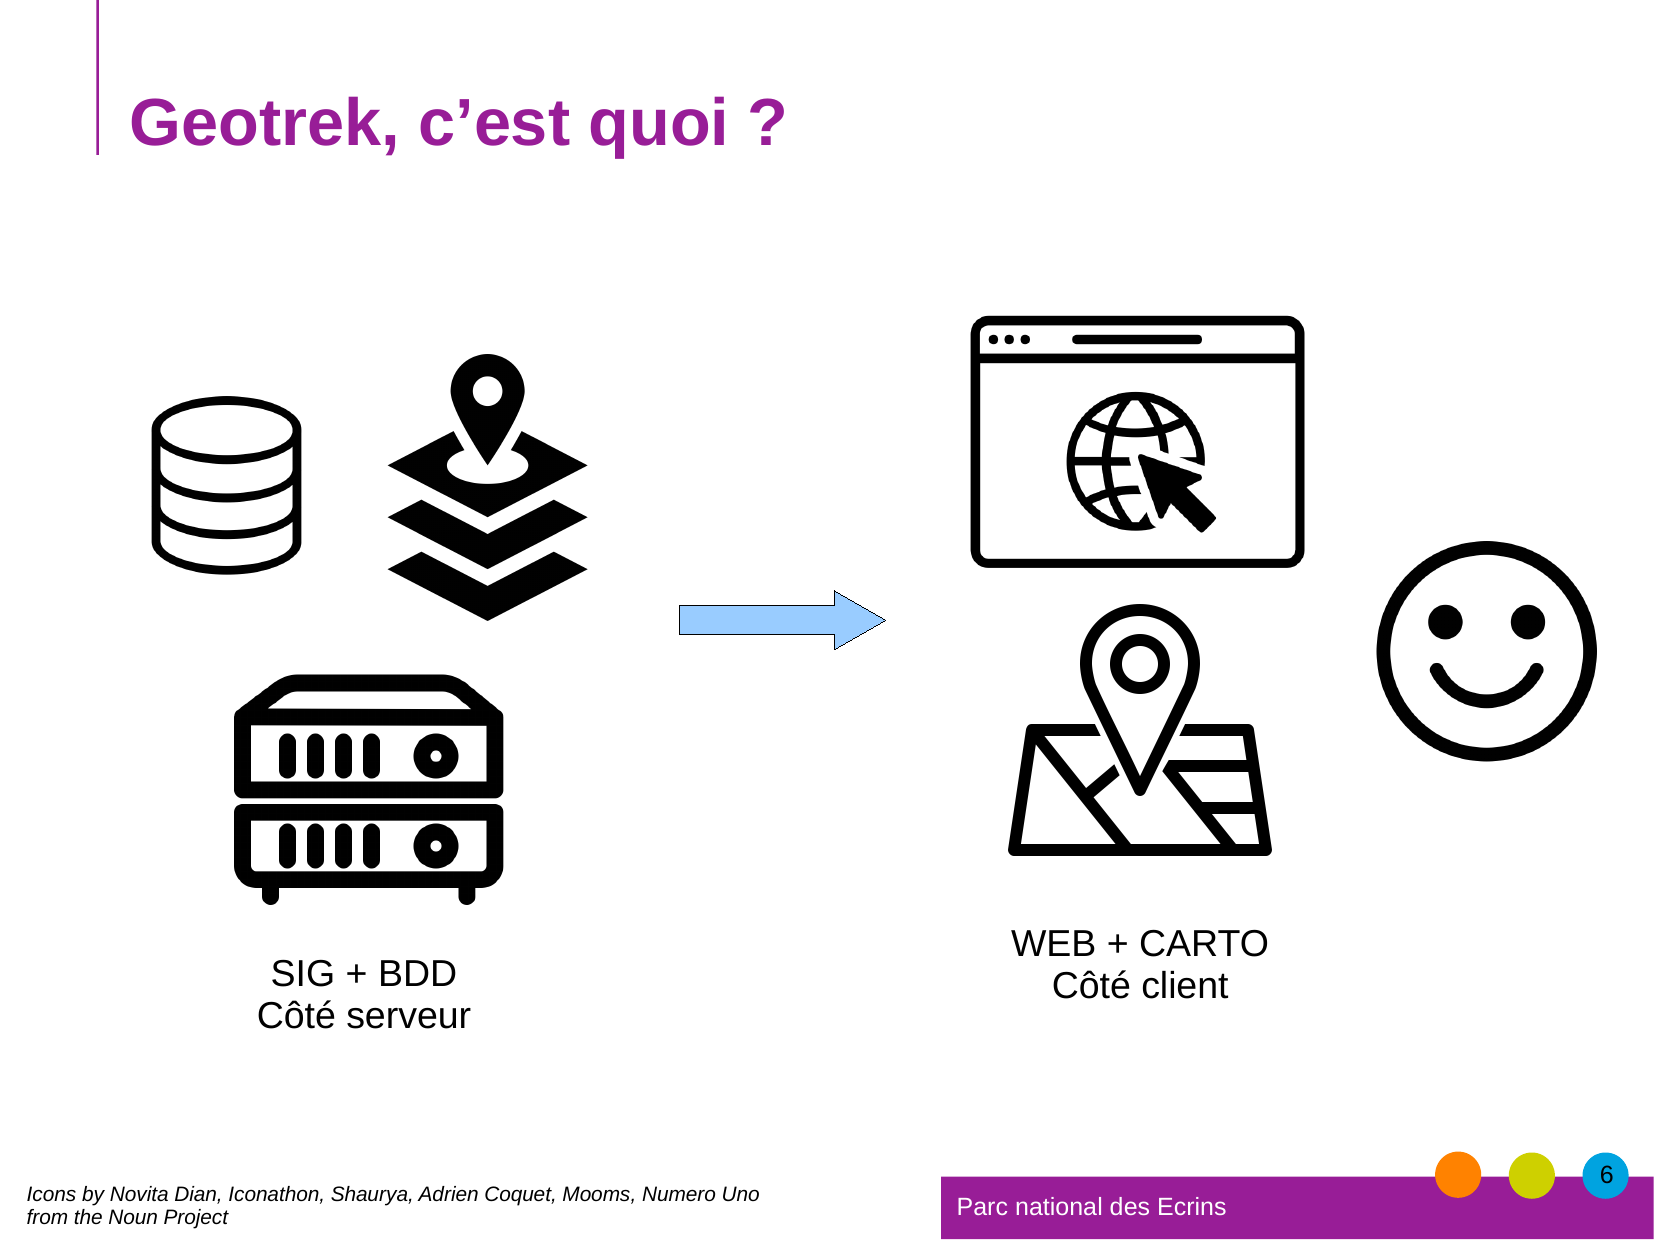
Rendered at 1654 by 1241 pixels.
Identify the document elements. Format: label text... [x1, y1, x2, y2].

picture [941, 277, 1323, 879]
title Geotrek, c’est quoi ? [129, 11, 1619, 160]
text_box WEB + CARTO Côté client [996, 915, 1285, 1034]
text_box [679, 590, 886, 650]
picture [354, 354, 621, 621]
picture [118, 381, 325, 591]
text_box Icons by Novita Dian, Iconathon, Shaurya, Adrien Coquet, Mooms, Numero Uno from the Noun Project [11, 1175, 781, 1237]
text_box SIG + BDD Côté serveur [242, 944, 487, 1044]
picture [1358, 541, 1615, 798]
picture [205, 652, 532, 916]
